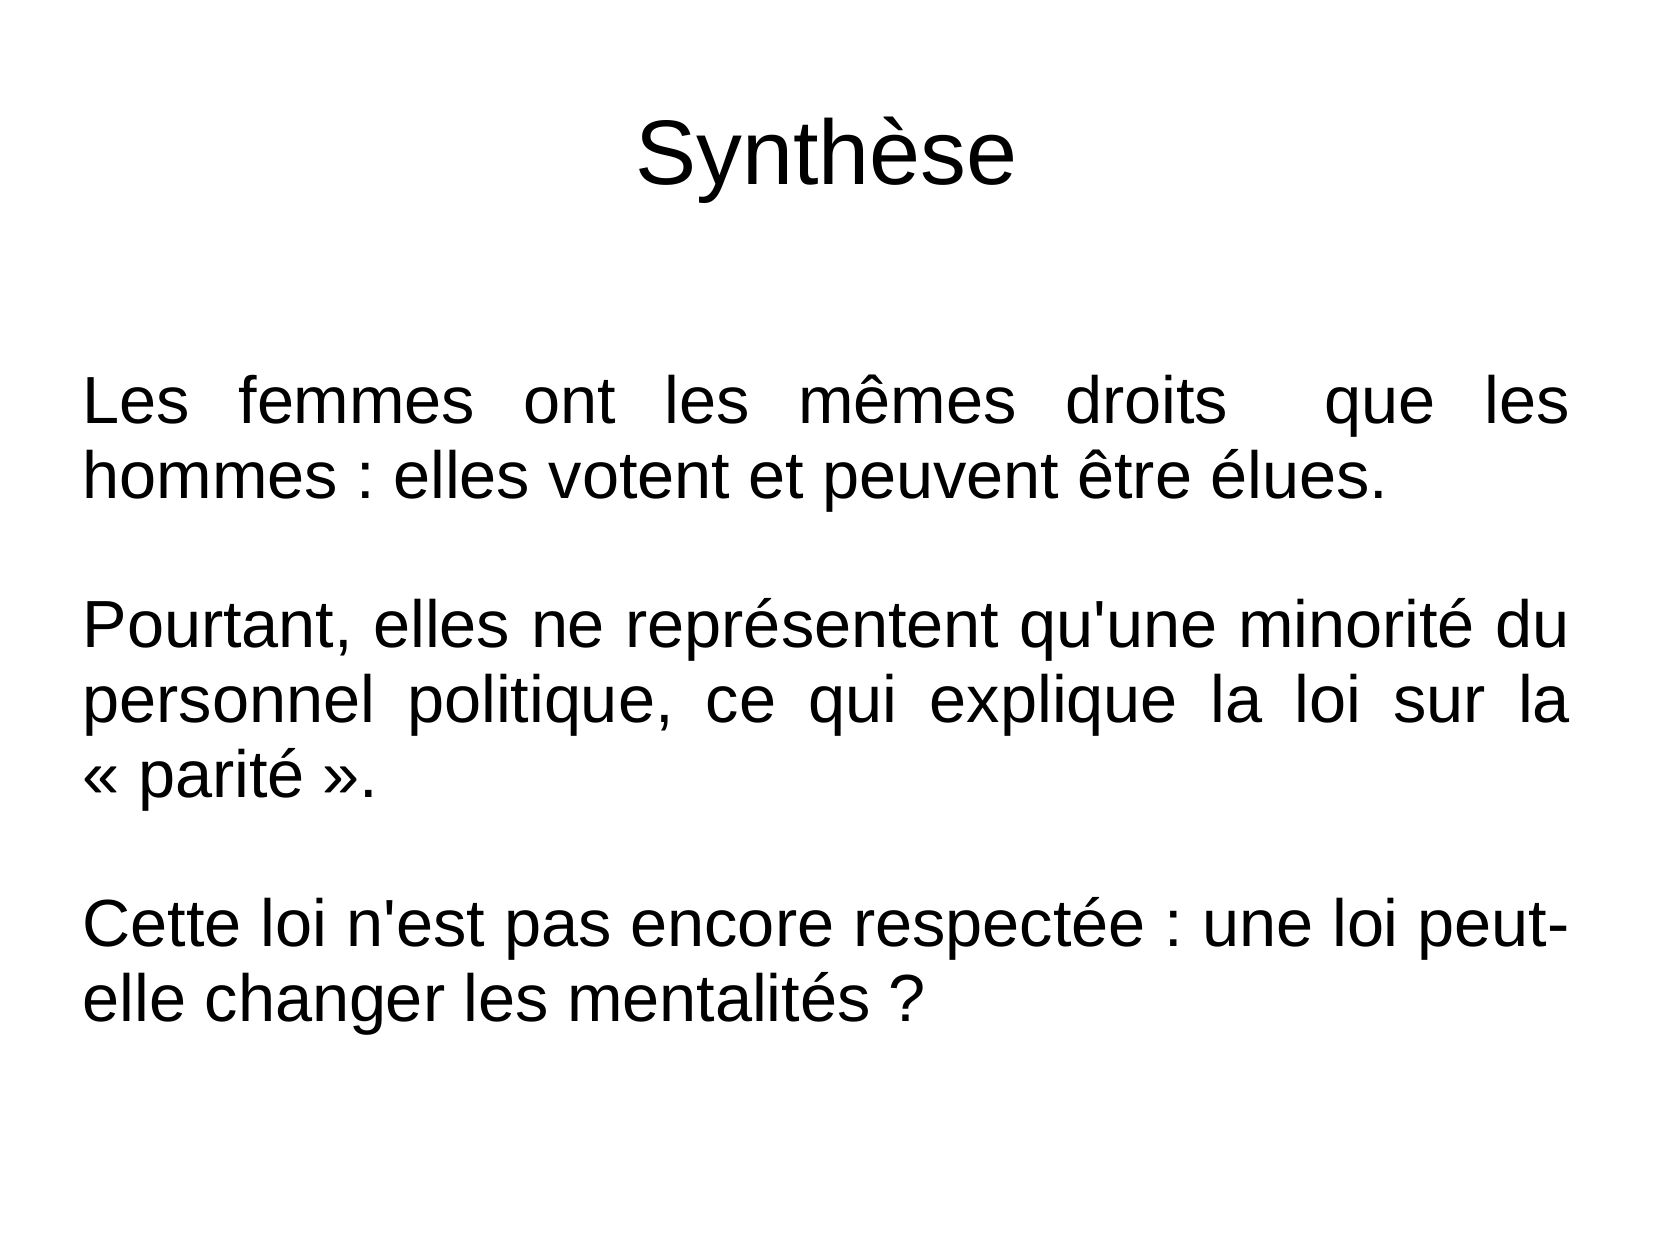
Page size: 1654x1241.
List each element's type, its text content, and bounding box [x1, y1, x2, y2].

subtitle Les femmes ont les mêmes droits que les hommes : elles votent et peuvent être élues. Pourtant, elles ne représentent qu'une minorité du personnel politique, ce qui explique la loi sur la « parité ». Cette loi n'est pas encore respectée : une loi peut-elle changer les mentalités ? [82, 297, 1571, 1102]
title Synthèse [82, 56, 1571, 250]
